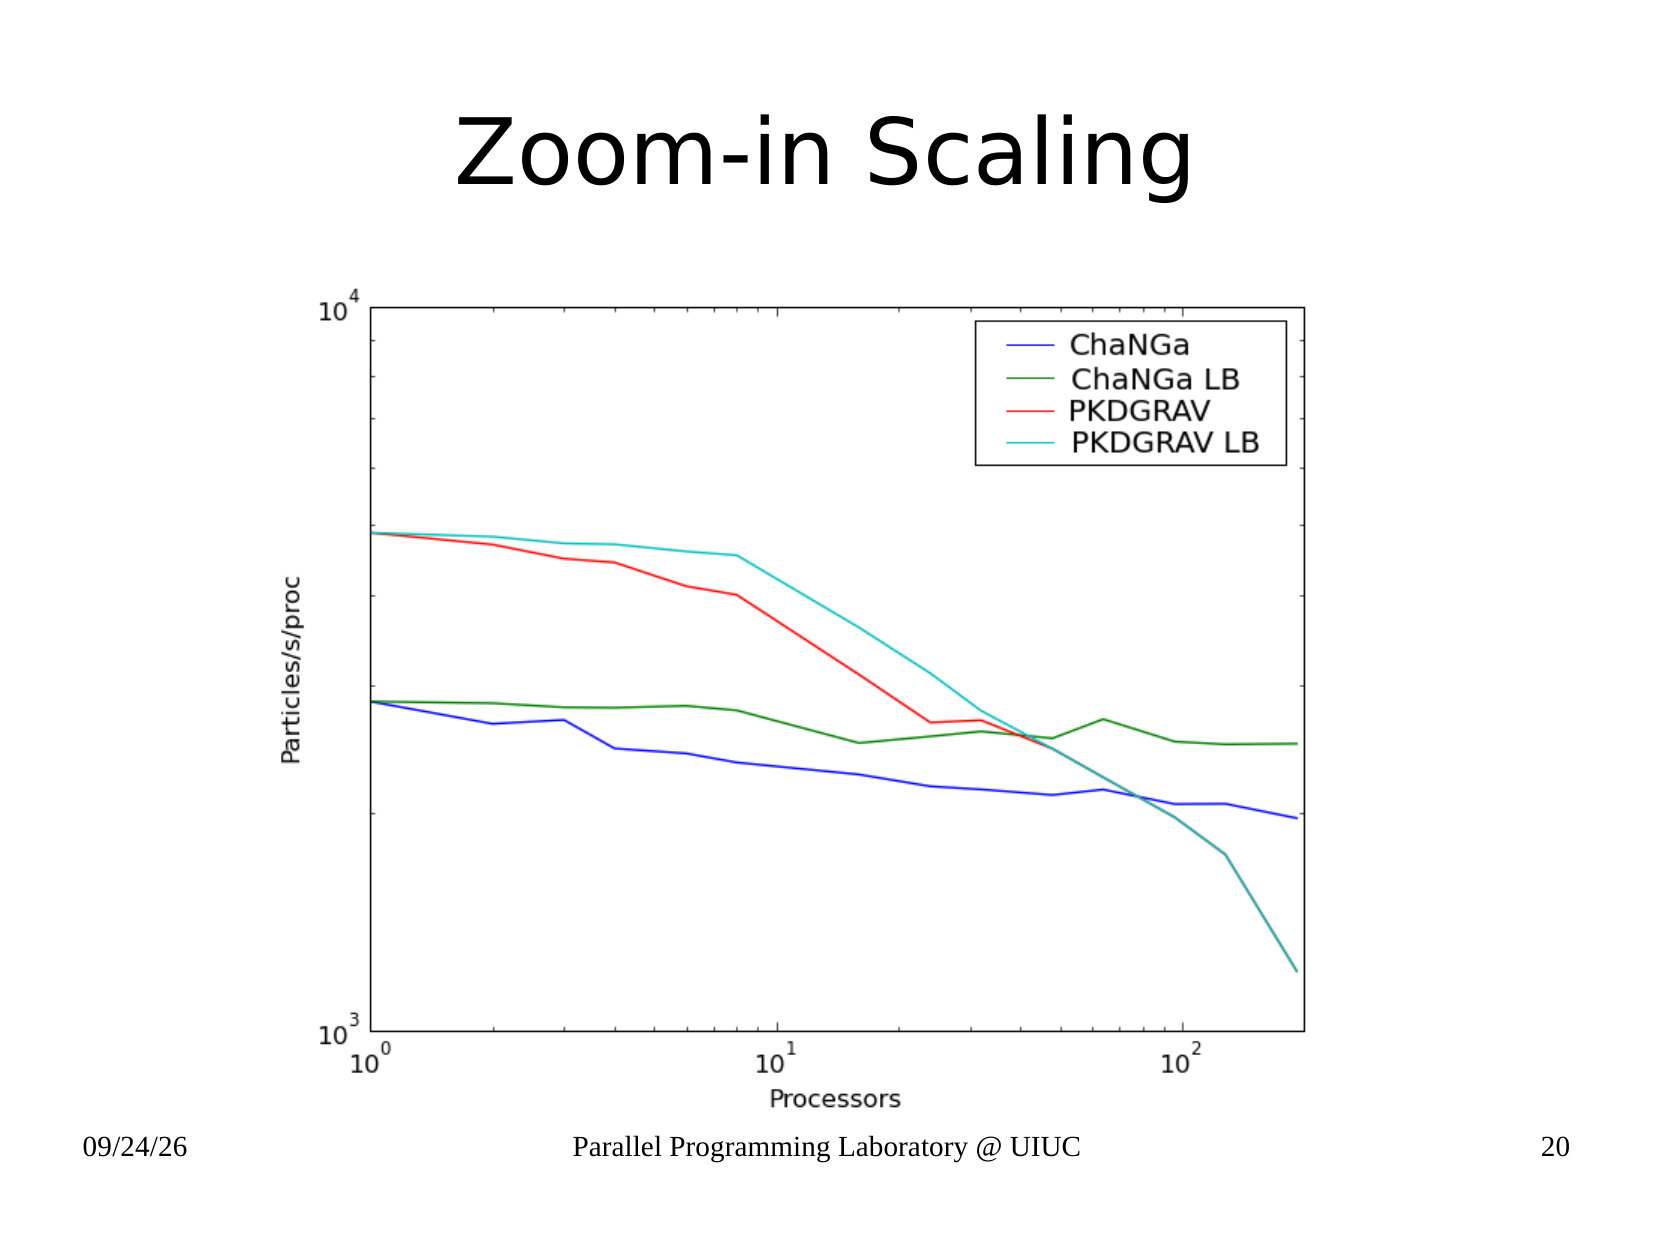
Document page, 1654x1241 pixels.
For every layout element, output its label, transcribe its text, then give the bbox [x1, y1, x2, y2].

title Zoom-in Scaling [82, 56, 1571, 250]
picture [220, 217, 1424, 1121]
